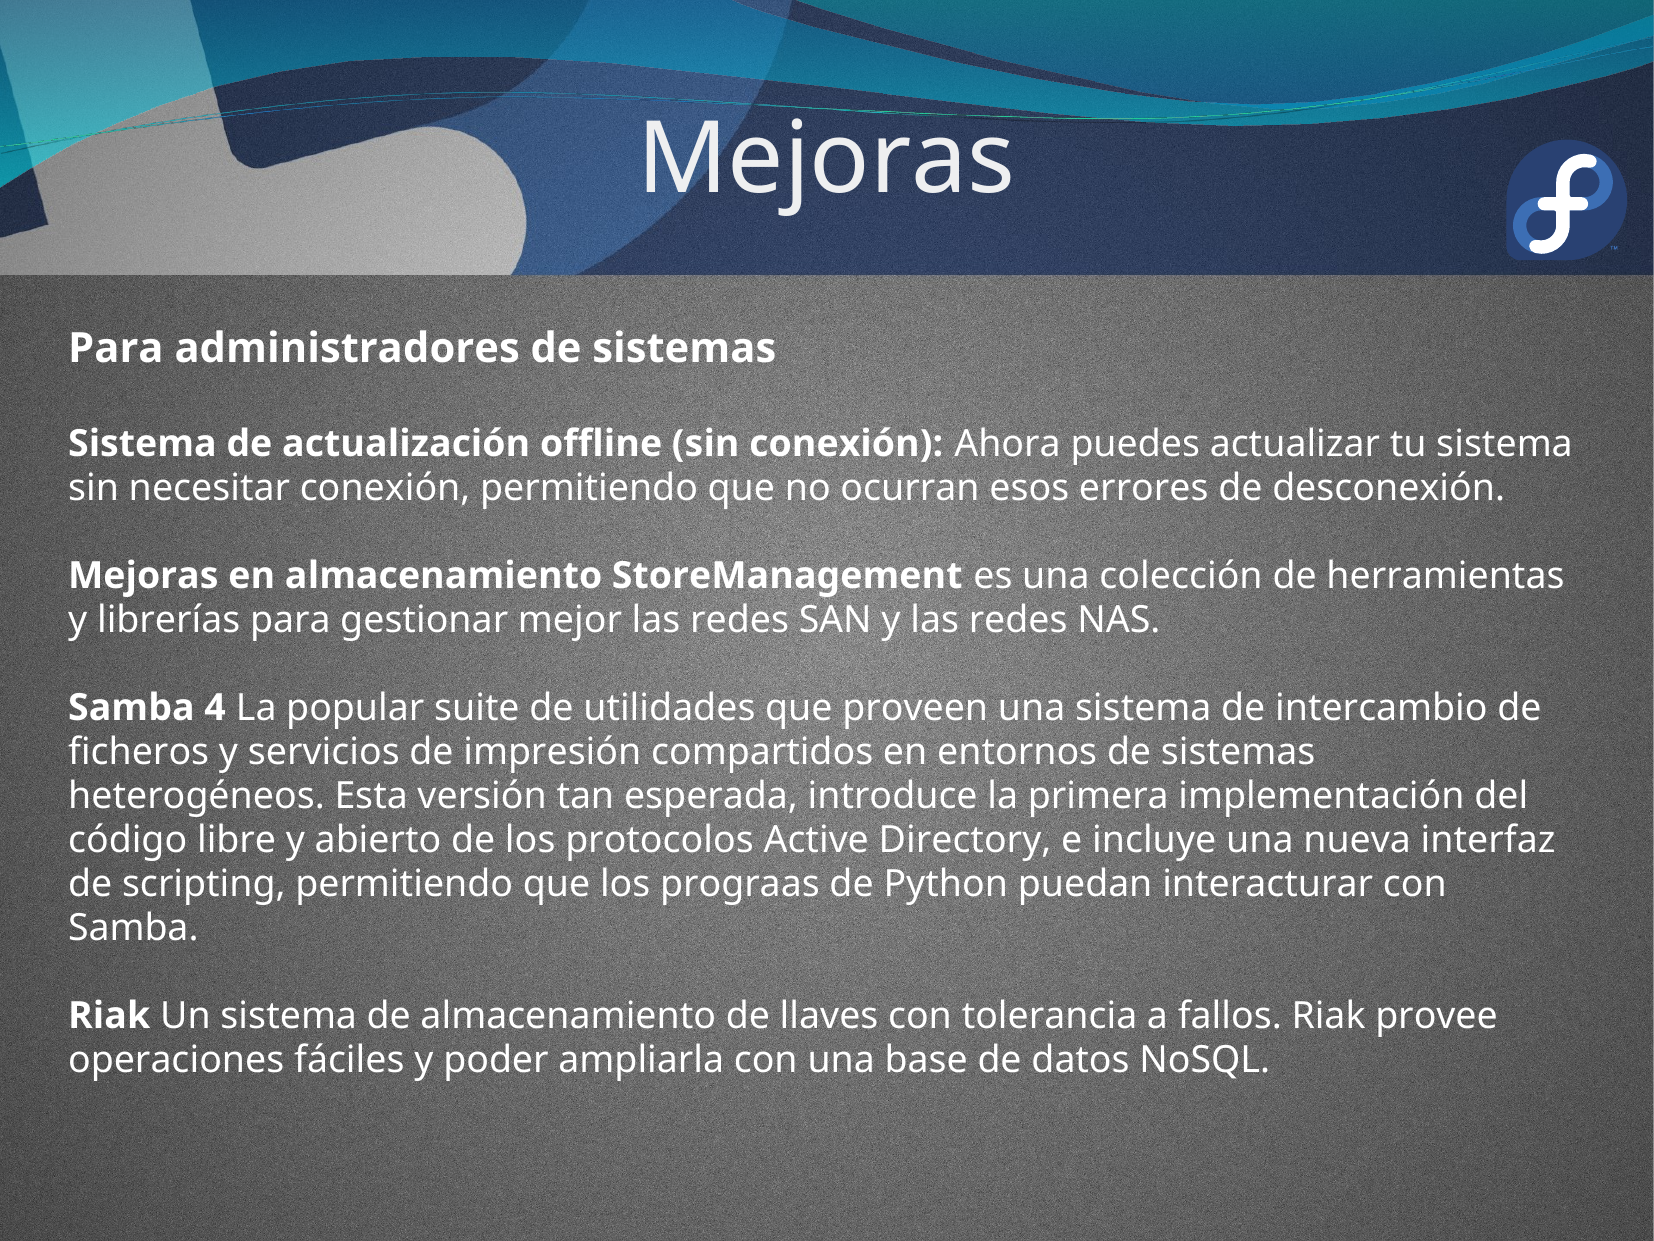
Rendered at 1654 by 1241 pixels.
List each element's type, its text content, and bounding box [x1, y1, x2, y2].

text_box Mejoras [88, 53, 1565, 260]
picture [0, 0, 1654, 1241]
text_box Para administradores de sistemas Sistema de actualización offline (sin conexión): Ahora puedes actualizar tu sistema sin necesitar conexión, permitiendo que no ocurran esos errores de desconexión. Mejoras en almacenamiento StoreManagement es una colección de herramientas y librerías para gestionar mejor las redes SAN y las redes NAS. Samba 4 La popular suite de utilidades que proveen una sistema de intercambio de ficheros y servicios de impresión compartidos en entornos de sistemas heterogéneos. Esta versión tan esperada, introduce la primera implementación del código libre y abierto de los protocolos Active Directory, e incluye una nueva interfaz de scripting, permitiendo que los prograas de Python puedan interacturar con Samba. Riak Un sistema de almacenamiento de llaves con tolerancia a fallos. Riak provee operaciones fáciles y poder ampliarla con una base de datos NoSQL. [53, 315, 1589, 1090]
